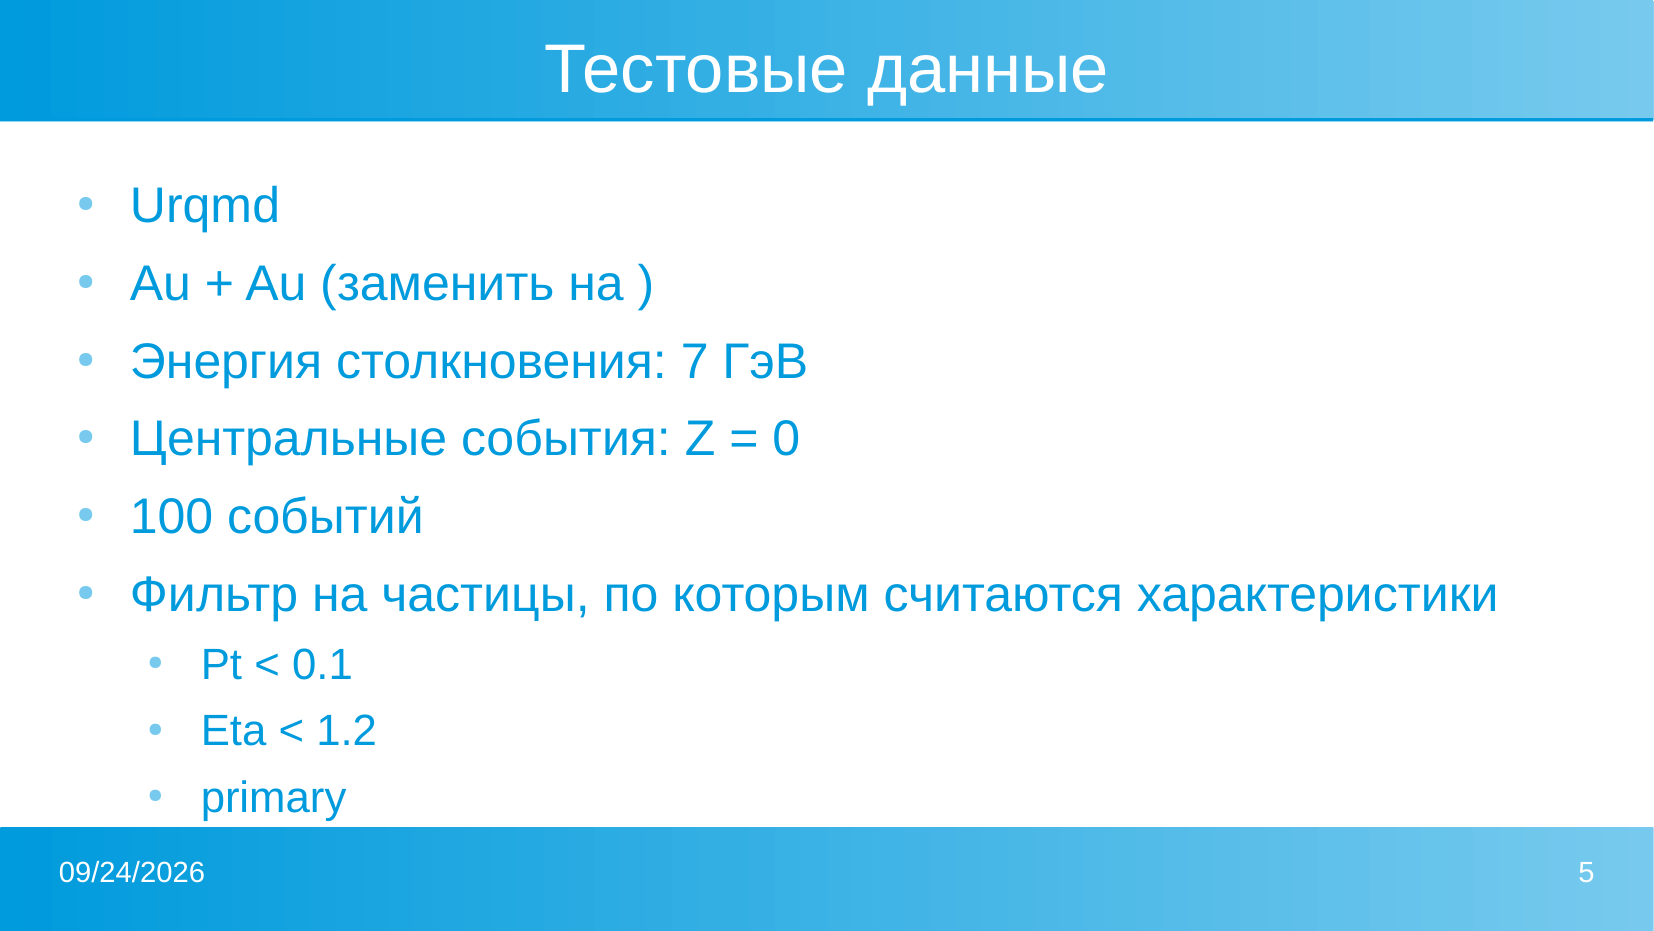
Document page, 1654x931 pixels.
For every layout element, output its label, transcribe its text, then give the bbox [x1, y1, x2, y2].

title Тестовые данные [59, 29, 1595, 108]
list Urqmd Au + Au (заменить на ) Энергия столкновения: 7 ГэВ Центральные события: Z = 0 100 событий Фильтр на частицы, по которым считаются характеристики Pt < 0.1 Eta < 1.2 primary [59, 177, 1595, 768]
